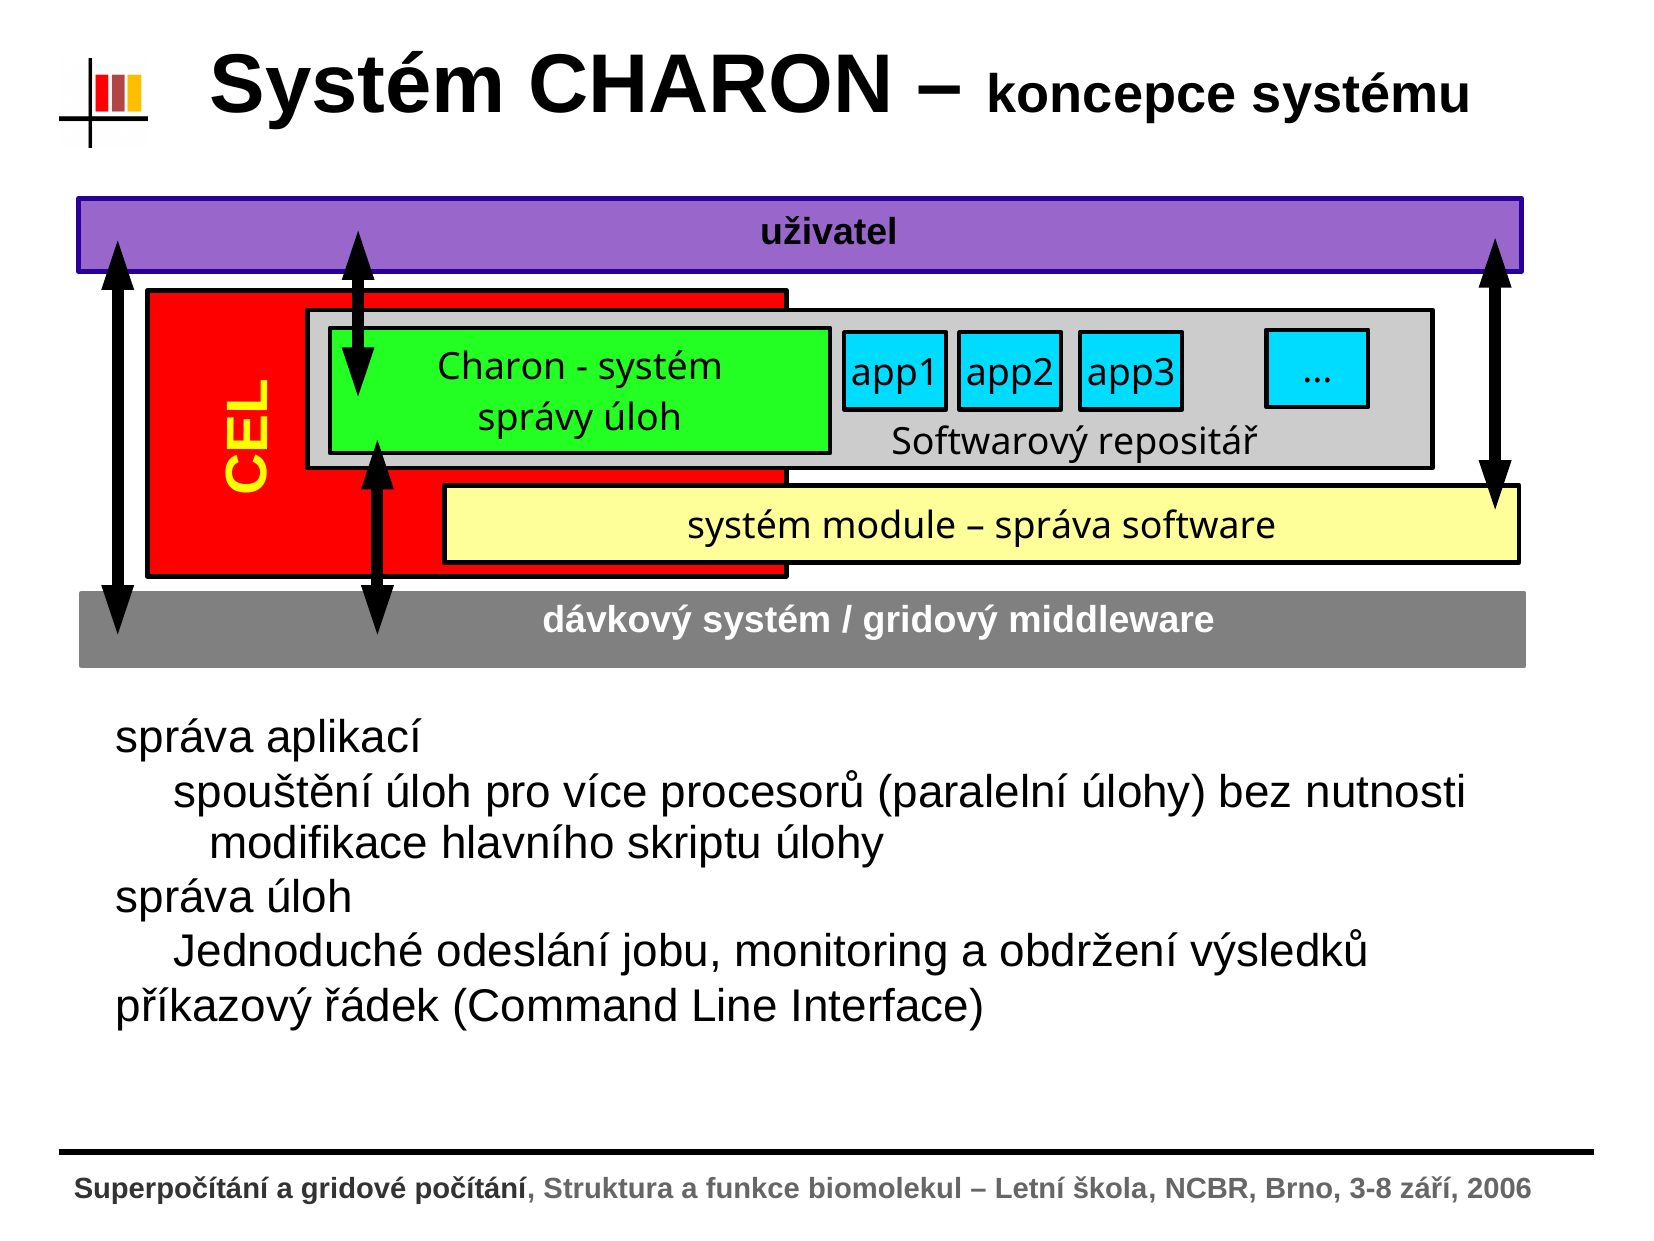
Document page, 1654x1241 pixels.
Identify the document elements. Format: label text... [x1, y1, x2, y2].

text_box správa aplikací spouštění úloh pro více procesorů (paralelní úlohy) bez nutnosti modifikace hlavního skriptu úlohy správa úloh Jednoduché odeslání jobu, monitoring a obdržení výsledků příkazový řádek (Command Line Interface) [88, 703, 1527, 1139]
text_box app3 [1080, 332, 1183, 410]
picture [59, 58, 148, 148]
text_box Systém CHARON – koncepce systému [194, 29, 1595, 171]
text_box Superpočítání a gridové počítání, Struktura a funkce biomolekul – Letní škola, NCBR, Brno, 3-8 září, 2006 [59, 1151, 1558, 1214]
text_box systém module – správa software [444, 485, 1520, 563]
text_box uživatel [745, 202, 913, 275]
text_box Softwarový repositář [364, 309, 1433, 468]
text_box [147, 290, 371, 577]
text_box [364, 290, 787, 309]
text_box app2 [959, 332, 1062, 410]
text_box app1 [844, 332, 947, 410]
text_box Softwarový repositář [307, 309, 372, 468]
text_box [383, 468, 787, 577]
text_box CEL [206, 363, 310, 510]
text_box [78, 198, 1522, 272]
text_box [81, 593, 1524, 666]
text_box dávkový systém / gridový middleware [527, 591, 1295, 663]
text_box Charon - systém správy úloh [330, 327, 831, 453]
text_box ... [1266, 329, 1369, 407]
